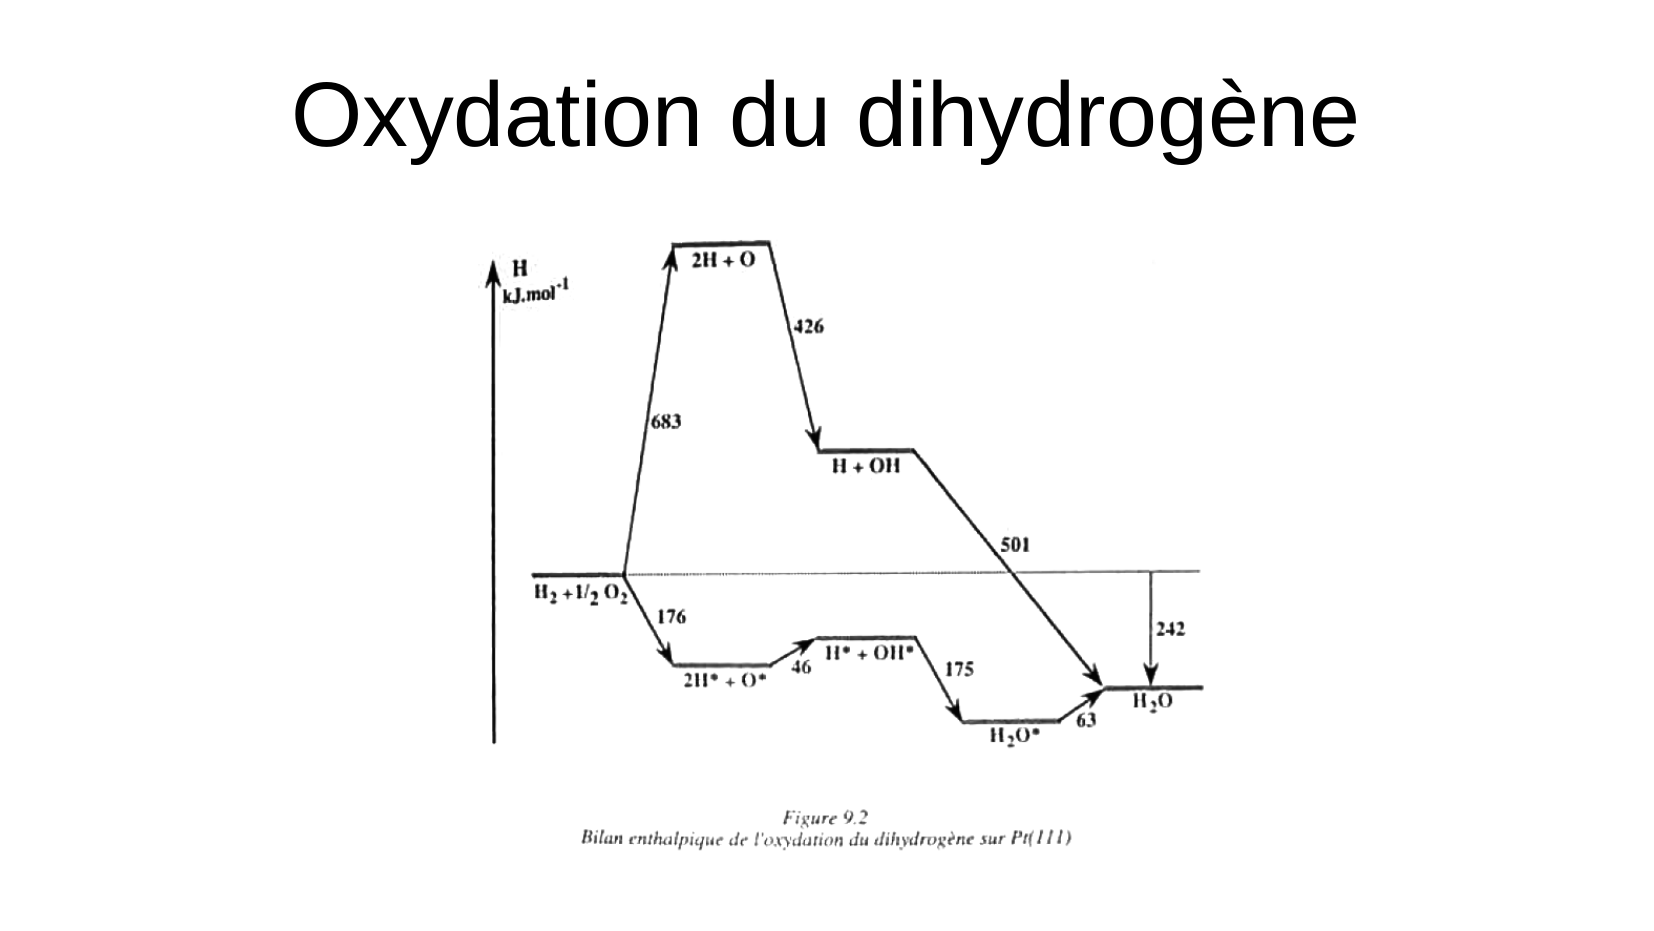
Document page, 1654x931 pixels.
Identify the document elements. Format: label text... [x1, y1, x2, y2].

title Oxydation du dihydrogène [82, 37, 1571, 193]
picture [448, 220, 1252, 886]
